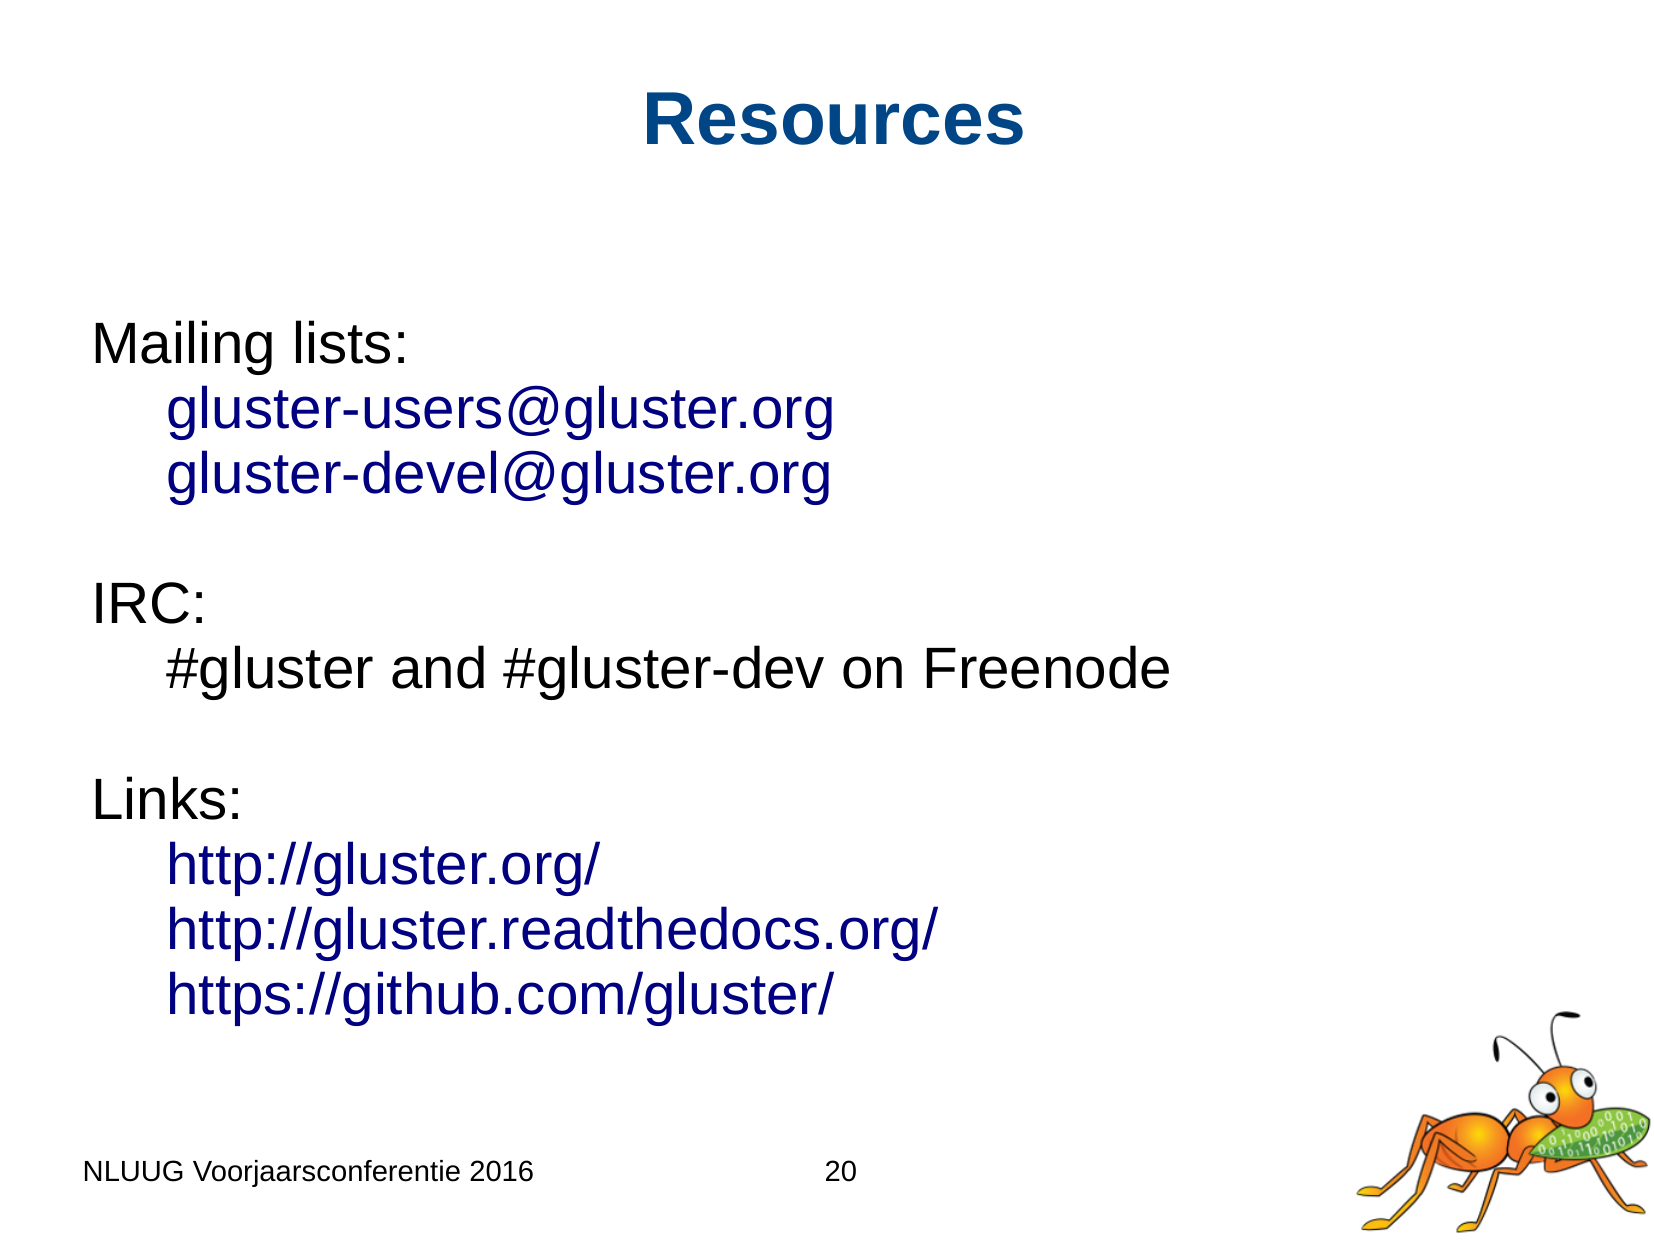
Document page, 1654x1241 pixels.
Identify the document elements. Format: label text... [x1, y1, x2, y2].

title Resources [90, 15, 1579, 223]
picture [1353, 1009, 1654, 1235]
text_box Mailing lists: gluster-users@gluster.org gluster-devel@gluster.org IRC: #gluster and #gluster-dev on Freenode Links: http://gluster.org/ http://gluster.readthedocs.org/ https://github.com/gluster/ [76, 303, 1495, 1099]
